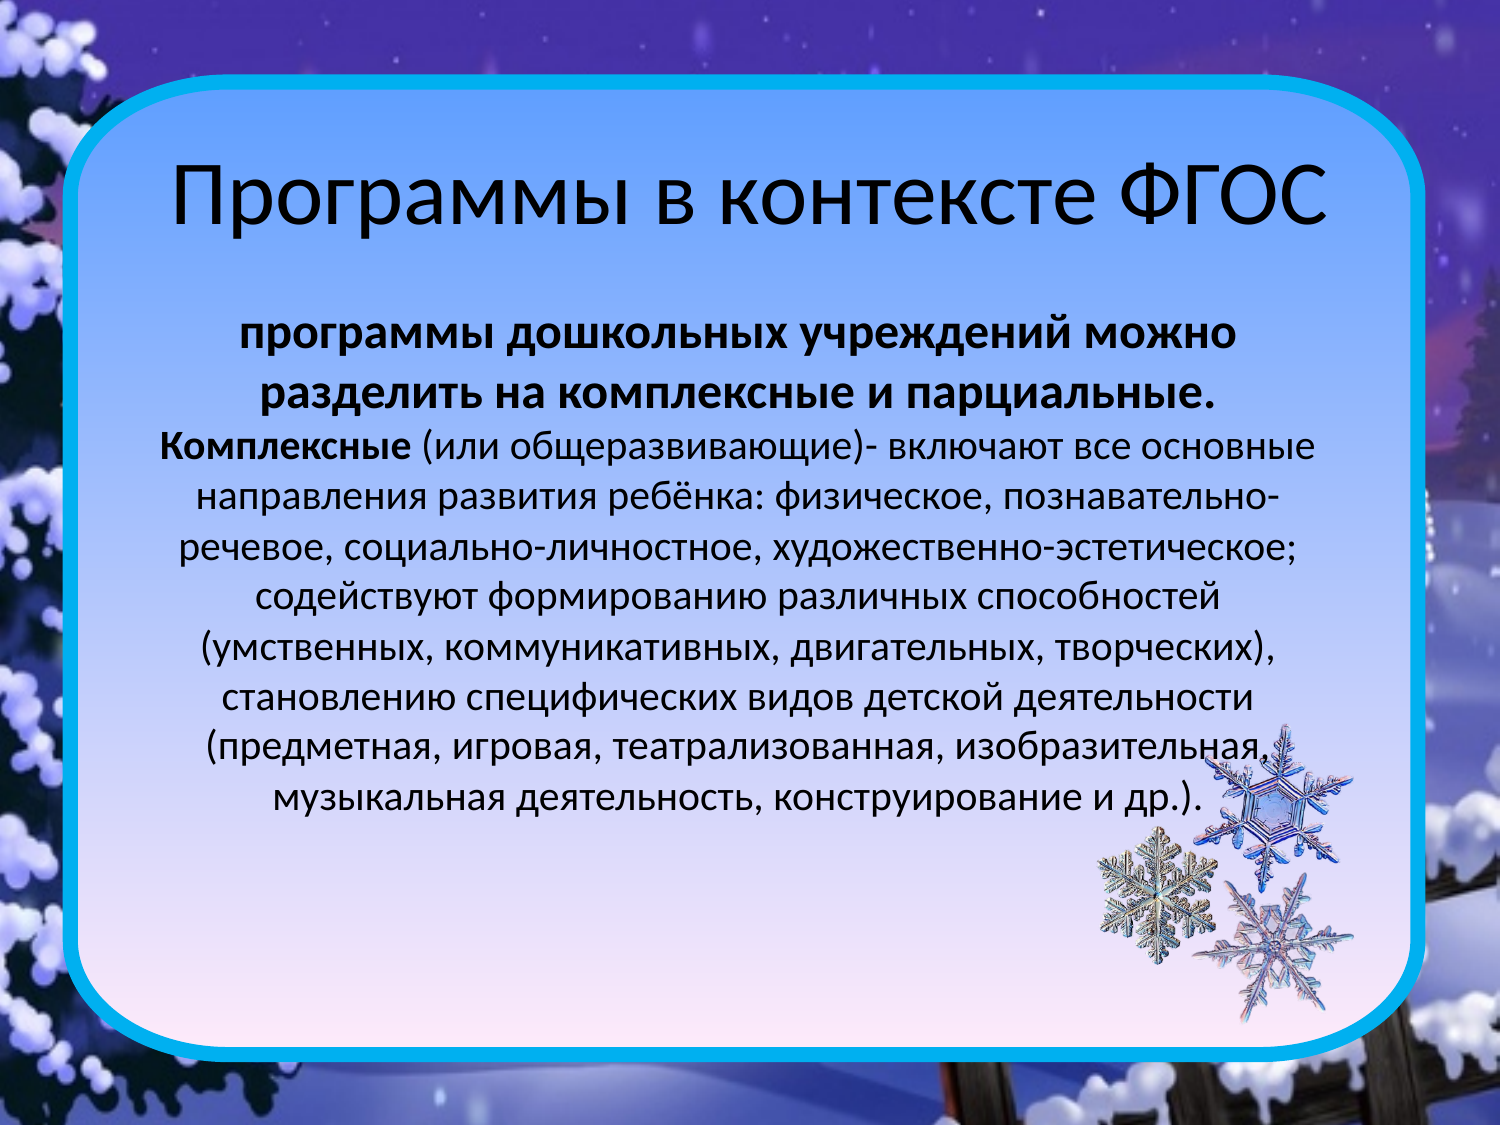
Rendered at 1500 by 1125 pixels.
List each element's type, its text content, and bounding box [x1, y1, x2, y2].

picture [0, 0, 1500, 1125]
subtitle программы дошкольных учреждений можно разделить на комплексные и парциальные. Комплексные (или общеразвивающие)- включают все основные направления развития ребёнка: физическое, познавательно-речевое, социально-личностное, художественно-эстетическое; содействуют формированию различных способностей (умственных, коммуникативных, двигательных, творческих), становлению специфических видов детской деятельности (предметная, игровая, театрализованная, изобразительная, музыкальная деятельность, конструирование и др.). [135, 290, 1341, 976]
title Программы в контексте ФГОС [112, 125, 1388, 338]
